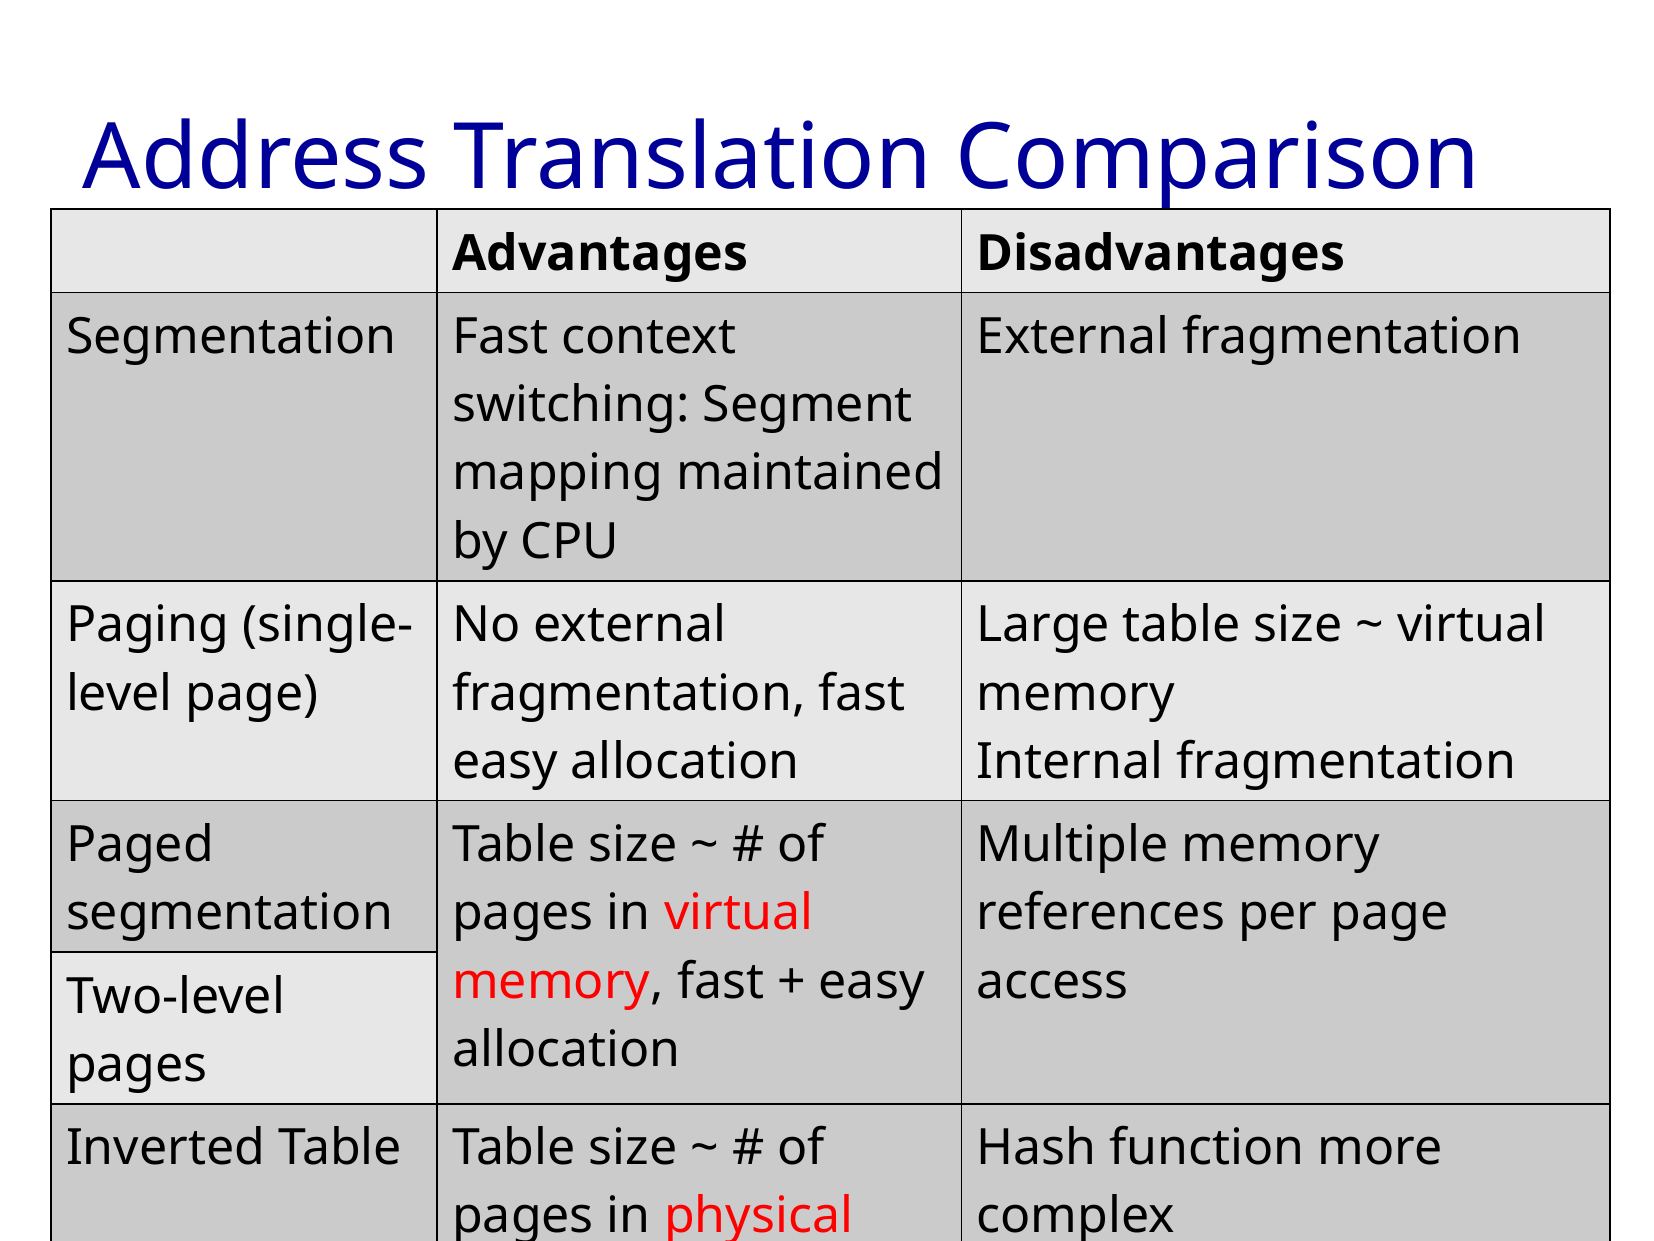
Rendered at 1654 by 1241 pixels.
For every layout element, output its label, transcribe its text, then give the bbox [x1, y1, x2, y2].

table_cell External fragmentation [962, 293, 1609, 580]
table_cell Table size ~ # of pages in virtual memory, fast + easy allocation [438, 801, 961, 1103]
table_cell No external fragmentation, fast easy allocation [438, 582, 961, 800]
table_cell Hash function more complex [962, 1105, 1609, 1241]
table_cell Multiple memory references per page access [962, 801, 1609, 1103]
table_cell Fast context switching: Segment mapping maintained by CPU [438, 293, 961, 580]
title Address Translation Comparison [82, 49, 1571, 208]
table_cell Large table size ~ virtual memory Internal fragmentation [962, 582, 1609, 800]
table_cell Table size ~ # of pages in physical memory [438, 1105, 961, 1241]
table_header Disadvantages [962, 210, 1609, 292]
table_cell Paging (single-level page) [52, 582, 436, 800]
table_cell Segmentation [52, 293, 436, 580]
table_cell Inverted Table [52, 1105, 436, 1241]
table_header [52, 210, 436, 292]
table_header Advantages [438, 210, 961, 292]
table_cell Paged segmentation [52, 801, 436, 951]
table_cell Two-level pages [52, 953, 436, 1103]
